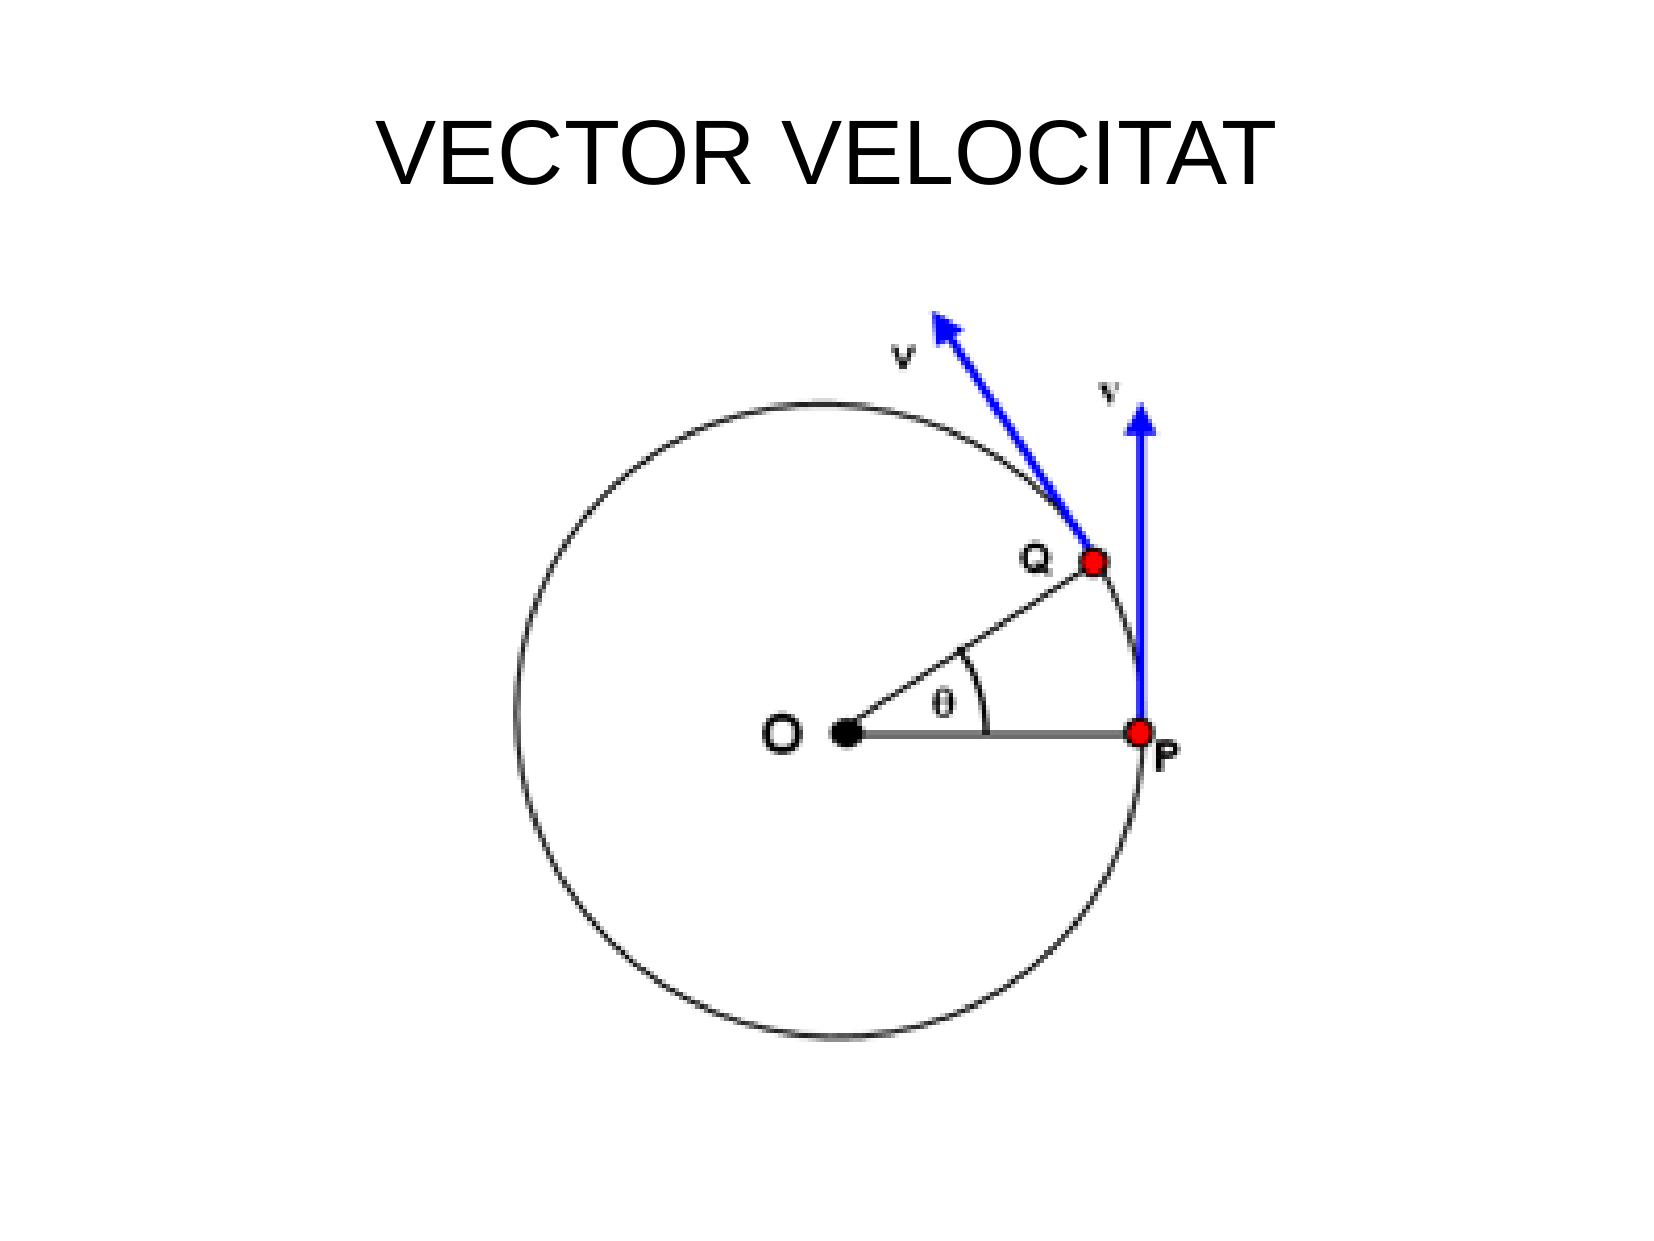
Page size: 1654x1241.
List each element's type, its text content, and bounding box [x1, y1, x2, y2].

title VECTOR VELOCITAT [82, 49, 1571, 257]
chart [82, 290, 1571, 1109]
